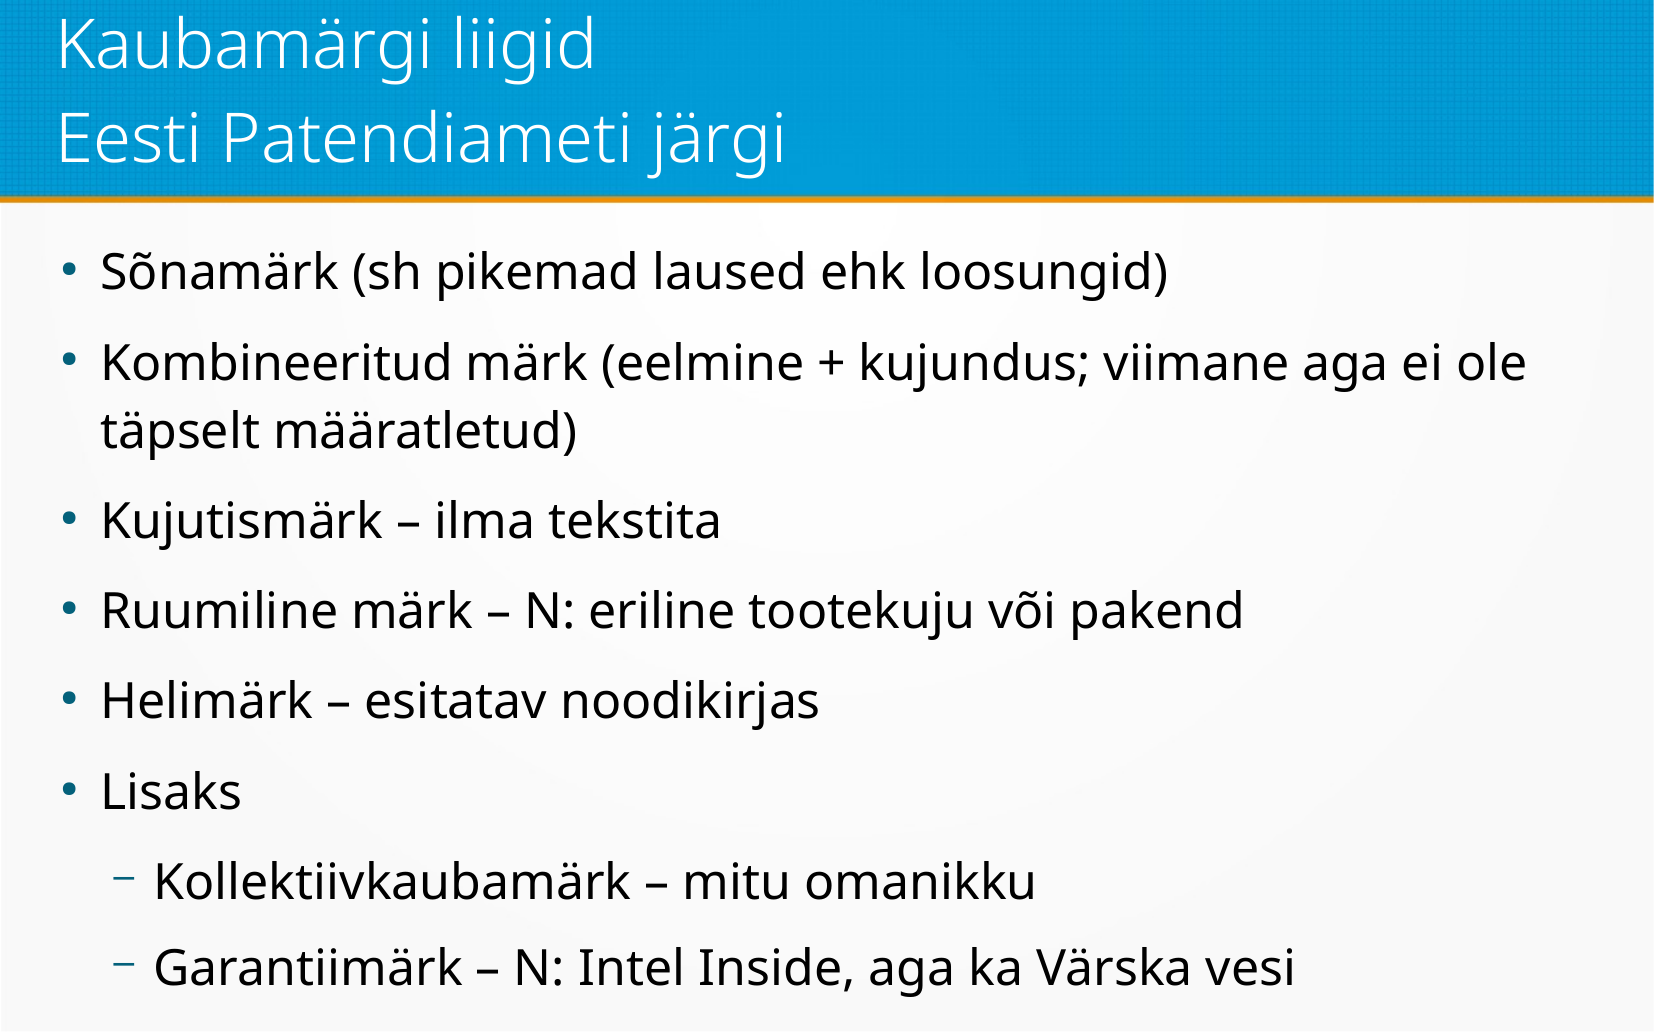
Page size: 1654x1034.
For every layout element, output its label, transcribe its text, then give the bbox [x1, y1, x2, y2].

picture [0, 195, 1654, 1034]
list Sõnamärk (sh pikemad laused ehk loosungid) Kombineeritud märk (eelmine + kujundus; viimane aga ei ole täpselt määratletud) Kujutismärk – ilma tekstita Ruumiline märk – N: eriline tootekuju või pakend Helimärk – esitatav noodikirjas Lisaks Kollektiivkaubamärk – mitu omanikku Garantiimärk – N: Intel Inside, aga ka Värska vesi [47, 236, 1607, 1002]
title Kaubamärgi liigid Eesti Patendiameti järgi [55, 0, 1630, 184]
